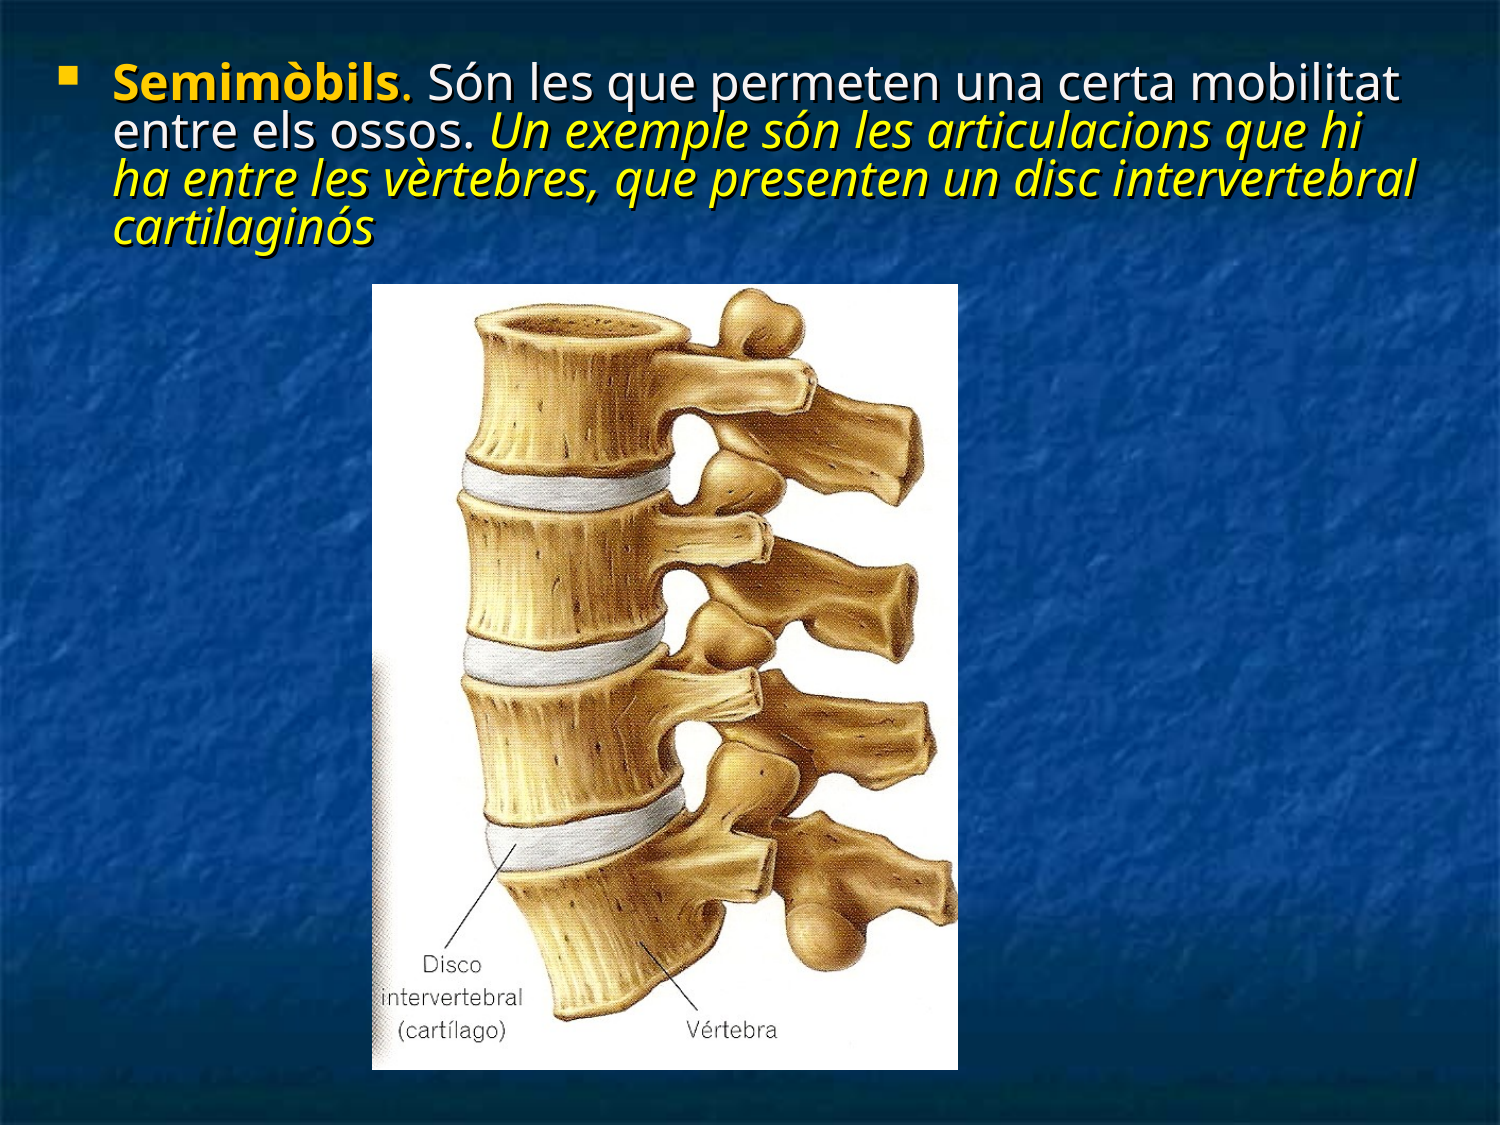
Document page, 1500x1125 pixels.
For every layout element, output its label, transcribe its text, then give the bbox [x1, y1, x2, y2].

list Semimòbils. Són les que permeten una certa mobilitat entre els ossos. Un exemple són les articulacions que hi ha entre les vèrtebres, que presenten un disc intervertebral cartilaginós [41, 54, 1447, 322]
picture [0, 0, 1500, 1125]
